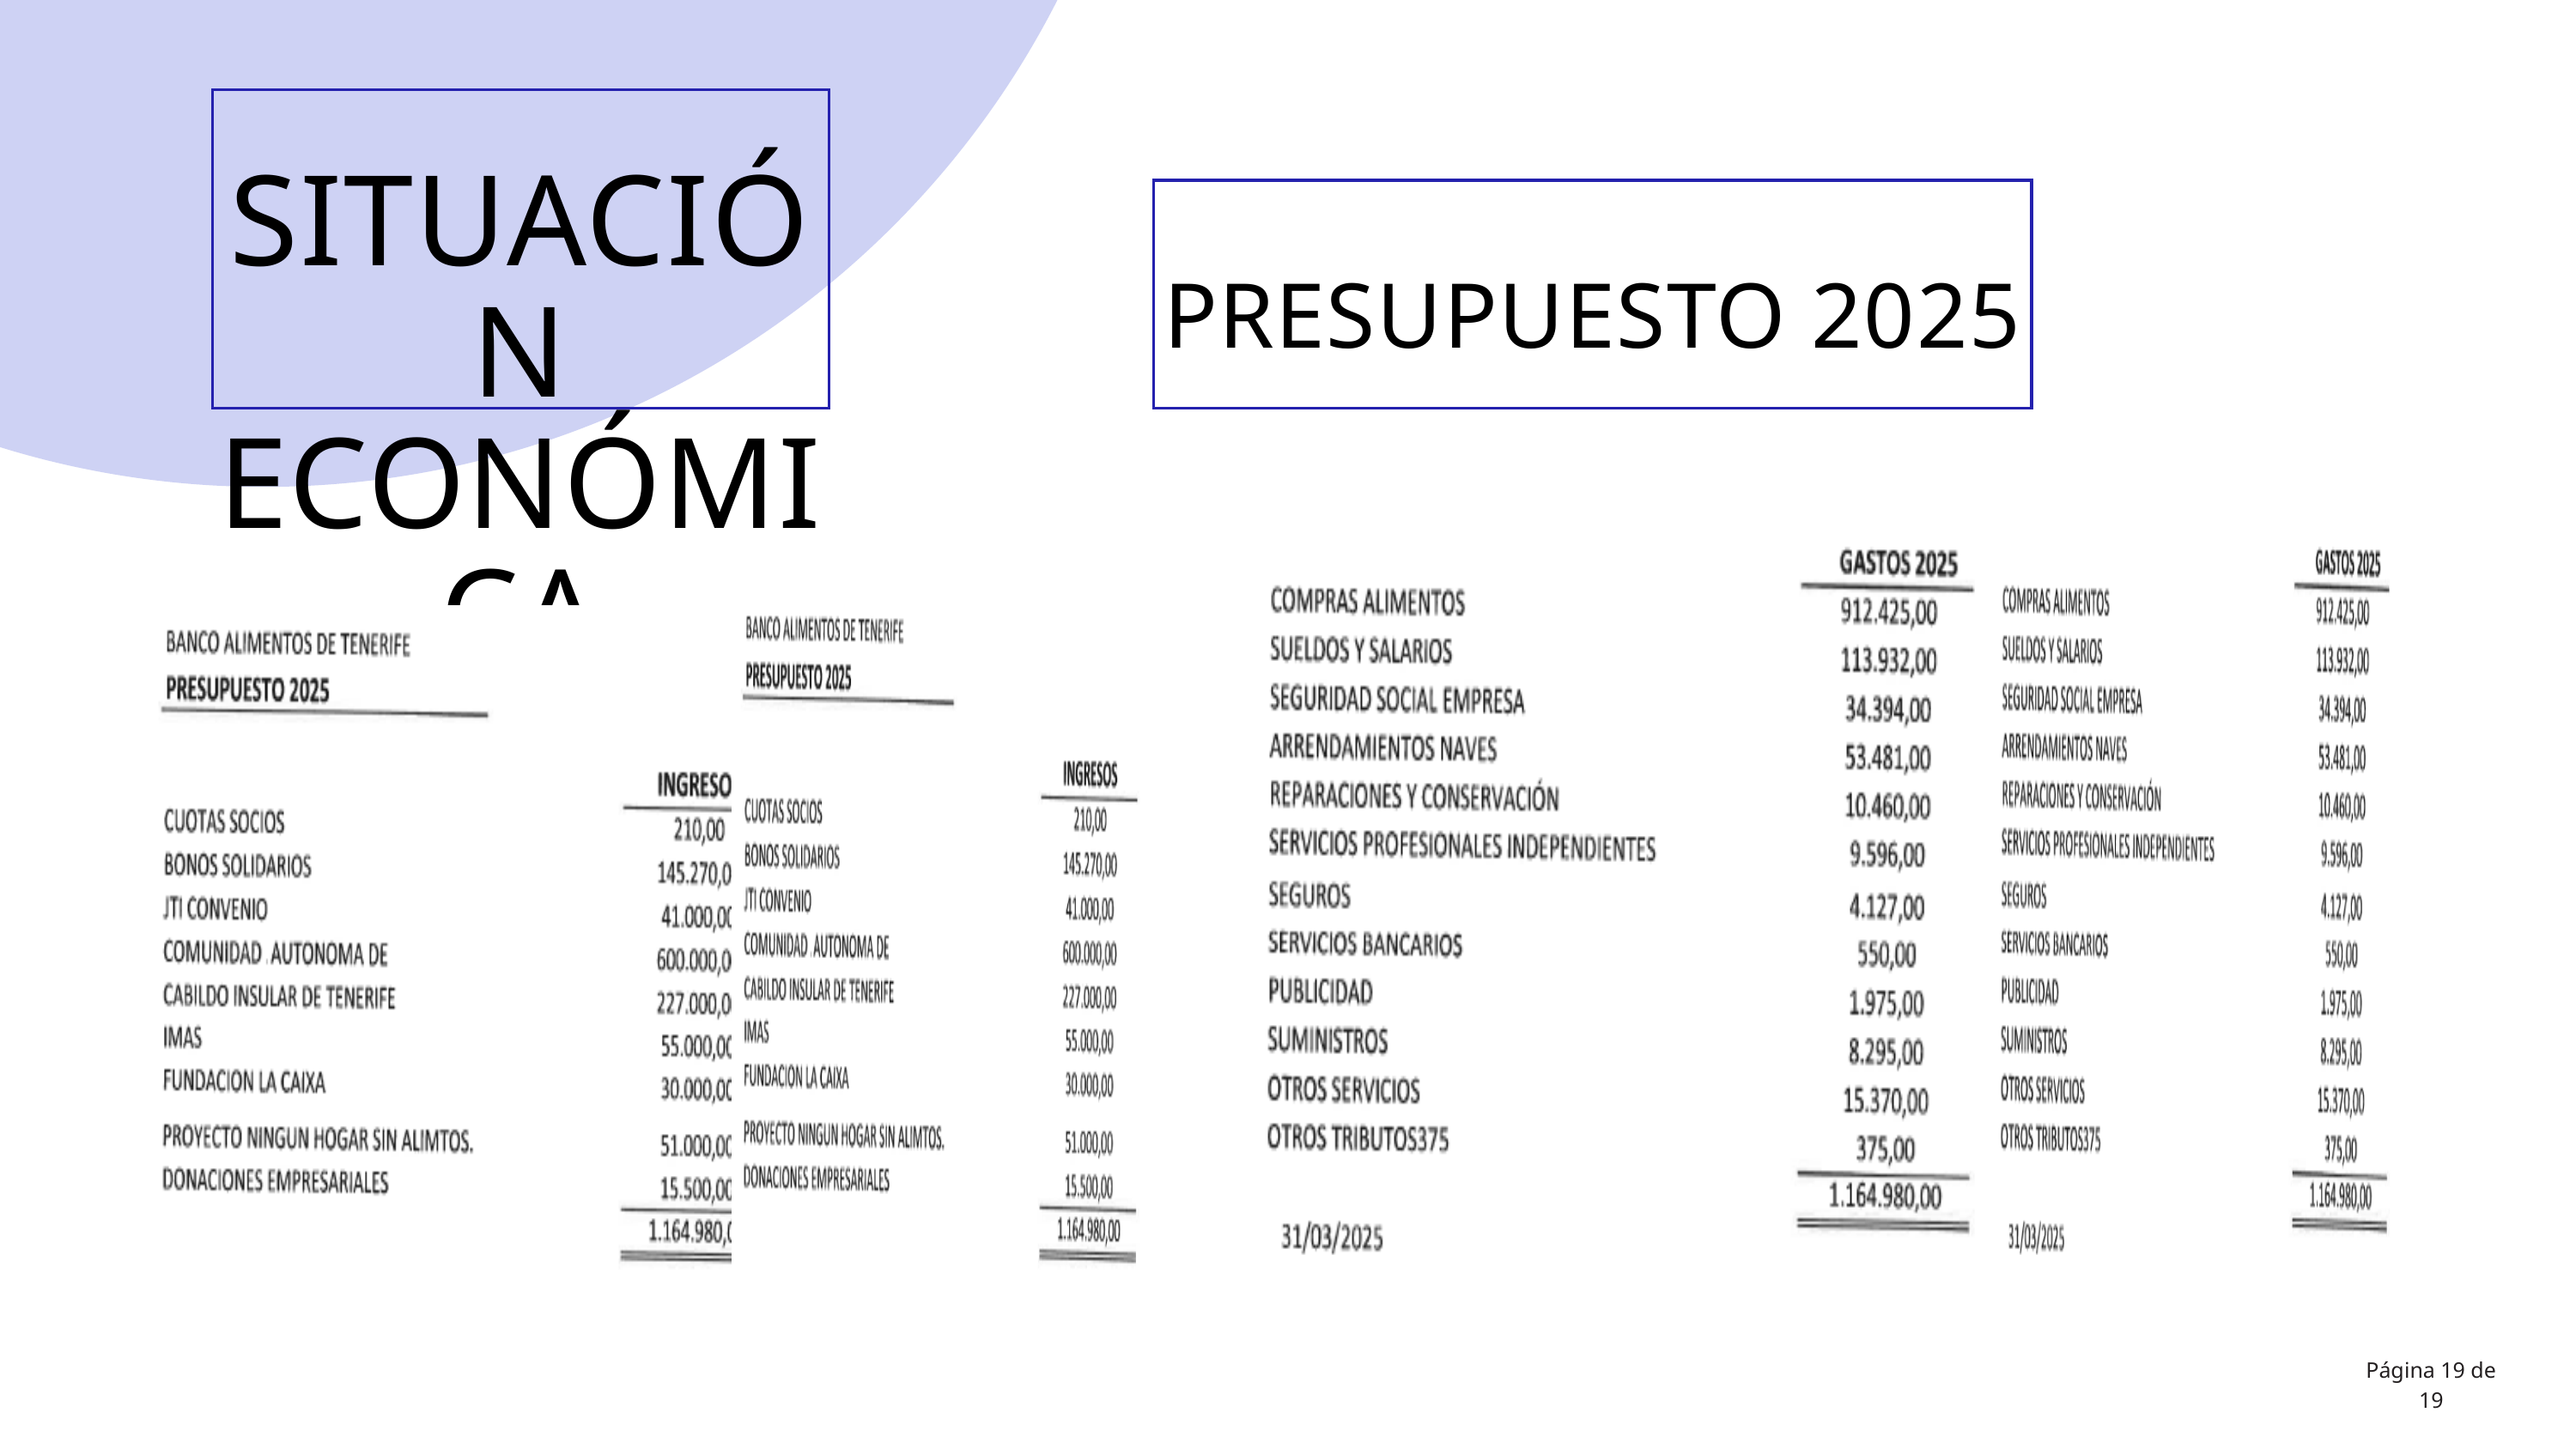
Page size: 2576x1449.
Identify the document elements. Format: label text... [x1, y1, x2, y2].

text_box [144, 591, 1186, 1304]
text_box SITUACIÓN ECONÓMICA [212, 159, 829, 409]
text_box PRESUPUESTO 2025 [1153, 228, 2032, 409]
text_box [387, 447, 444, 479]
text_box Página 19 de 19 [2354, 1351, 2508, 1382]
text_box [0, 0, 1058, 488]
text_box [1154, 180, 2032, 228]
text_box [1236, 522, 2412, 1329]
